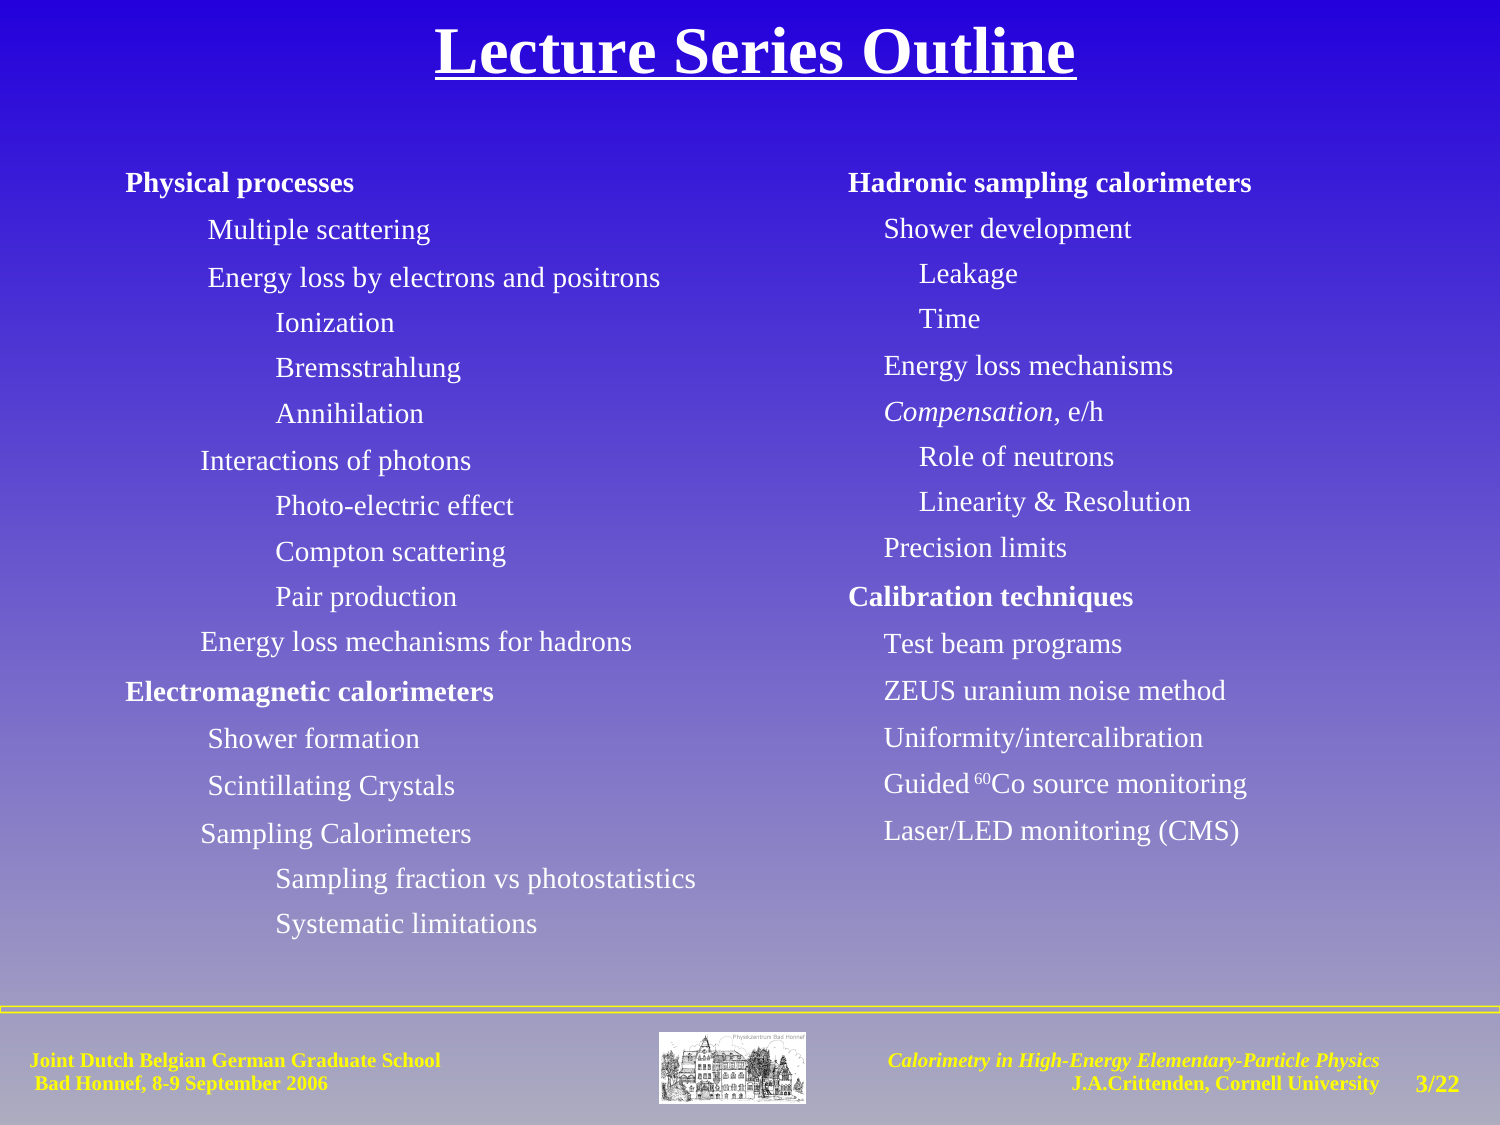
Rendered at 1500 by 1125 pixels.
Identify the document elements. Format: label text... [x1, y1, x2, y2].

title Lecture Series Outline [118, 7, 1393, 95]
picture [659, 1032, 806, 1104]
list Physical processes Multiple scattering Energy loss by electrons and positrons Ionization Bremsstrahlung Annihilation Interactions of photons Photo-electric effect Compton scattering Pair production Energy loss mechanisms for hadrons Electromagnetic calorimeters Shower formation Scintillating Crystals Sampling Calorimeters Sampling fraction vs photostatistics Systematic limitations [125, 166, 805, 976]
text_box Hadronic sampling calorimeters Shower development Leakage Time Energy loss mechanisms Compensation, e/h Role of neutrons Linearity & Resolution Precision limits Calibration techniques Test beam programs ZEUS uranium noise method Uniformity/intercalibration Guided 60Co source monitoring Laser/LED monitoring (CMS) [848, 166, 1450, 848]
